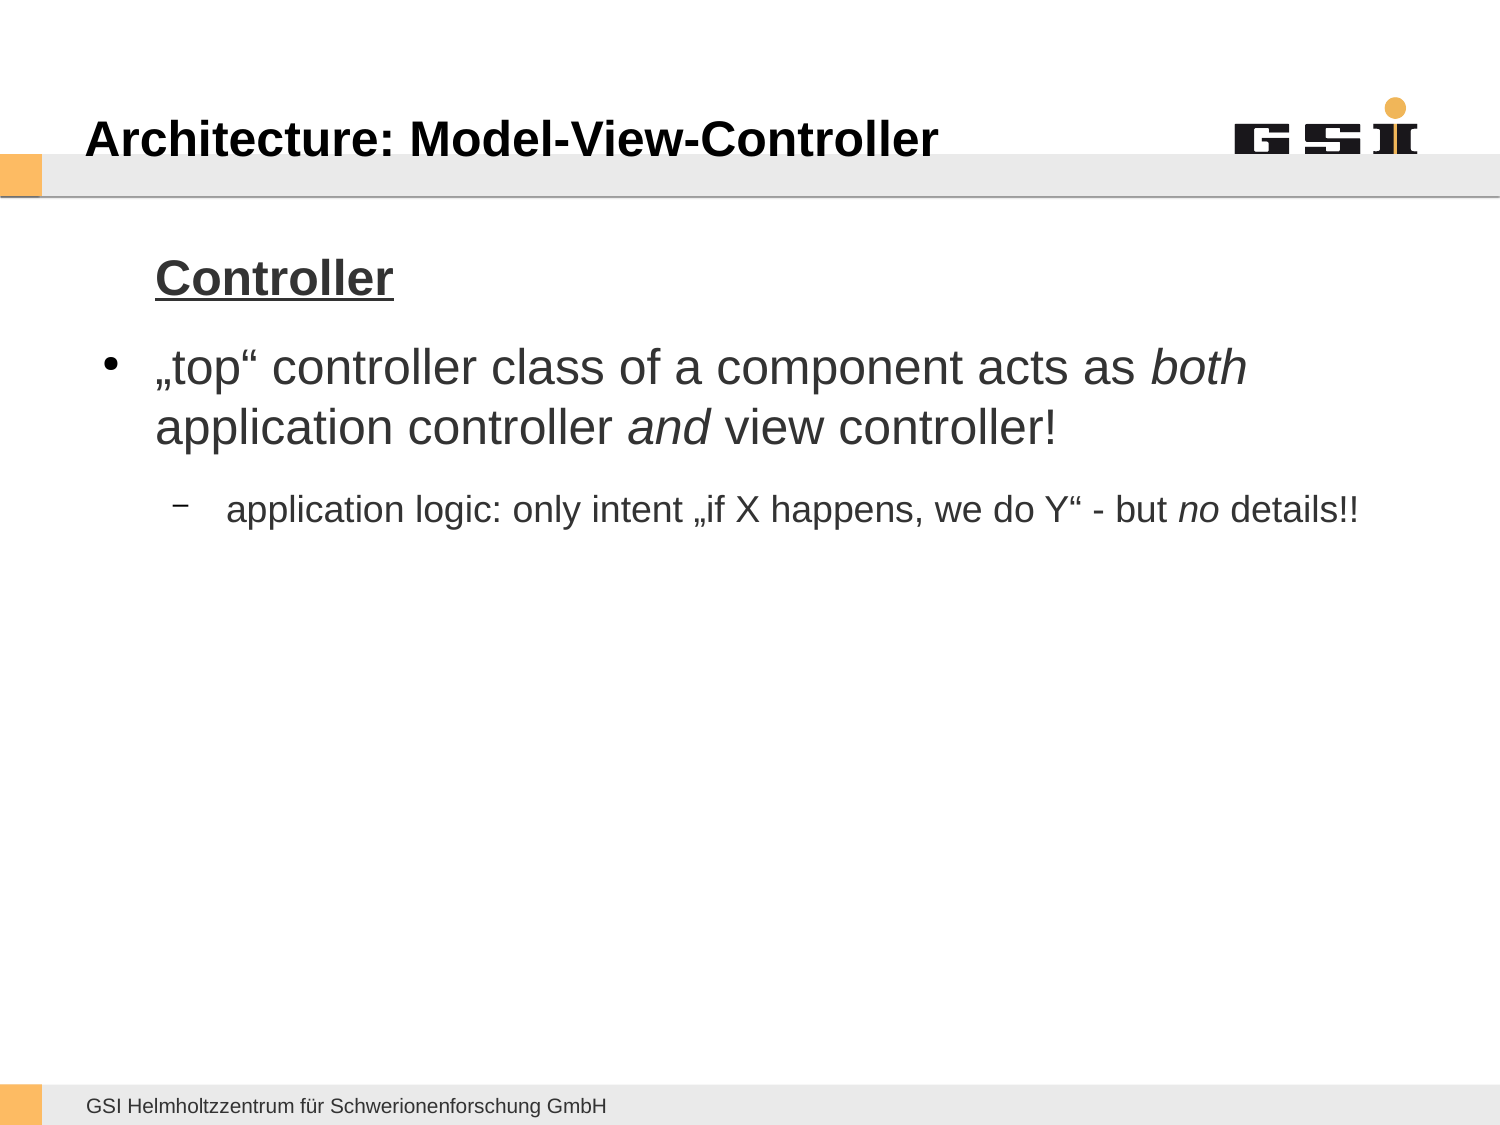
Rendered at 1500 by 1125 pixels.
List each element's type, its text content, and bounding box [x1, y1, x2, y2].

picture [1233, 95, 1419, 154]
title Architecture: Model-View-Controller [69, 44, 986, 174]
list Controller „top“ controller class of a component acts as both application controller and view controller! application logic: only intent „if X happens, we do Y“ - but no details!! [69, 237, 1417, 1043]
